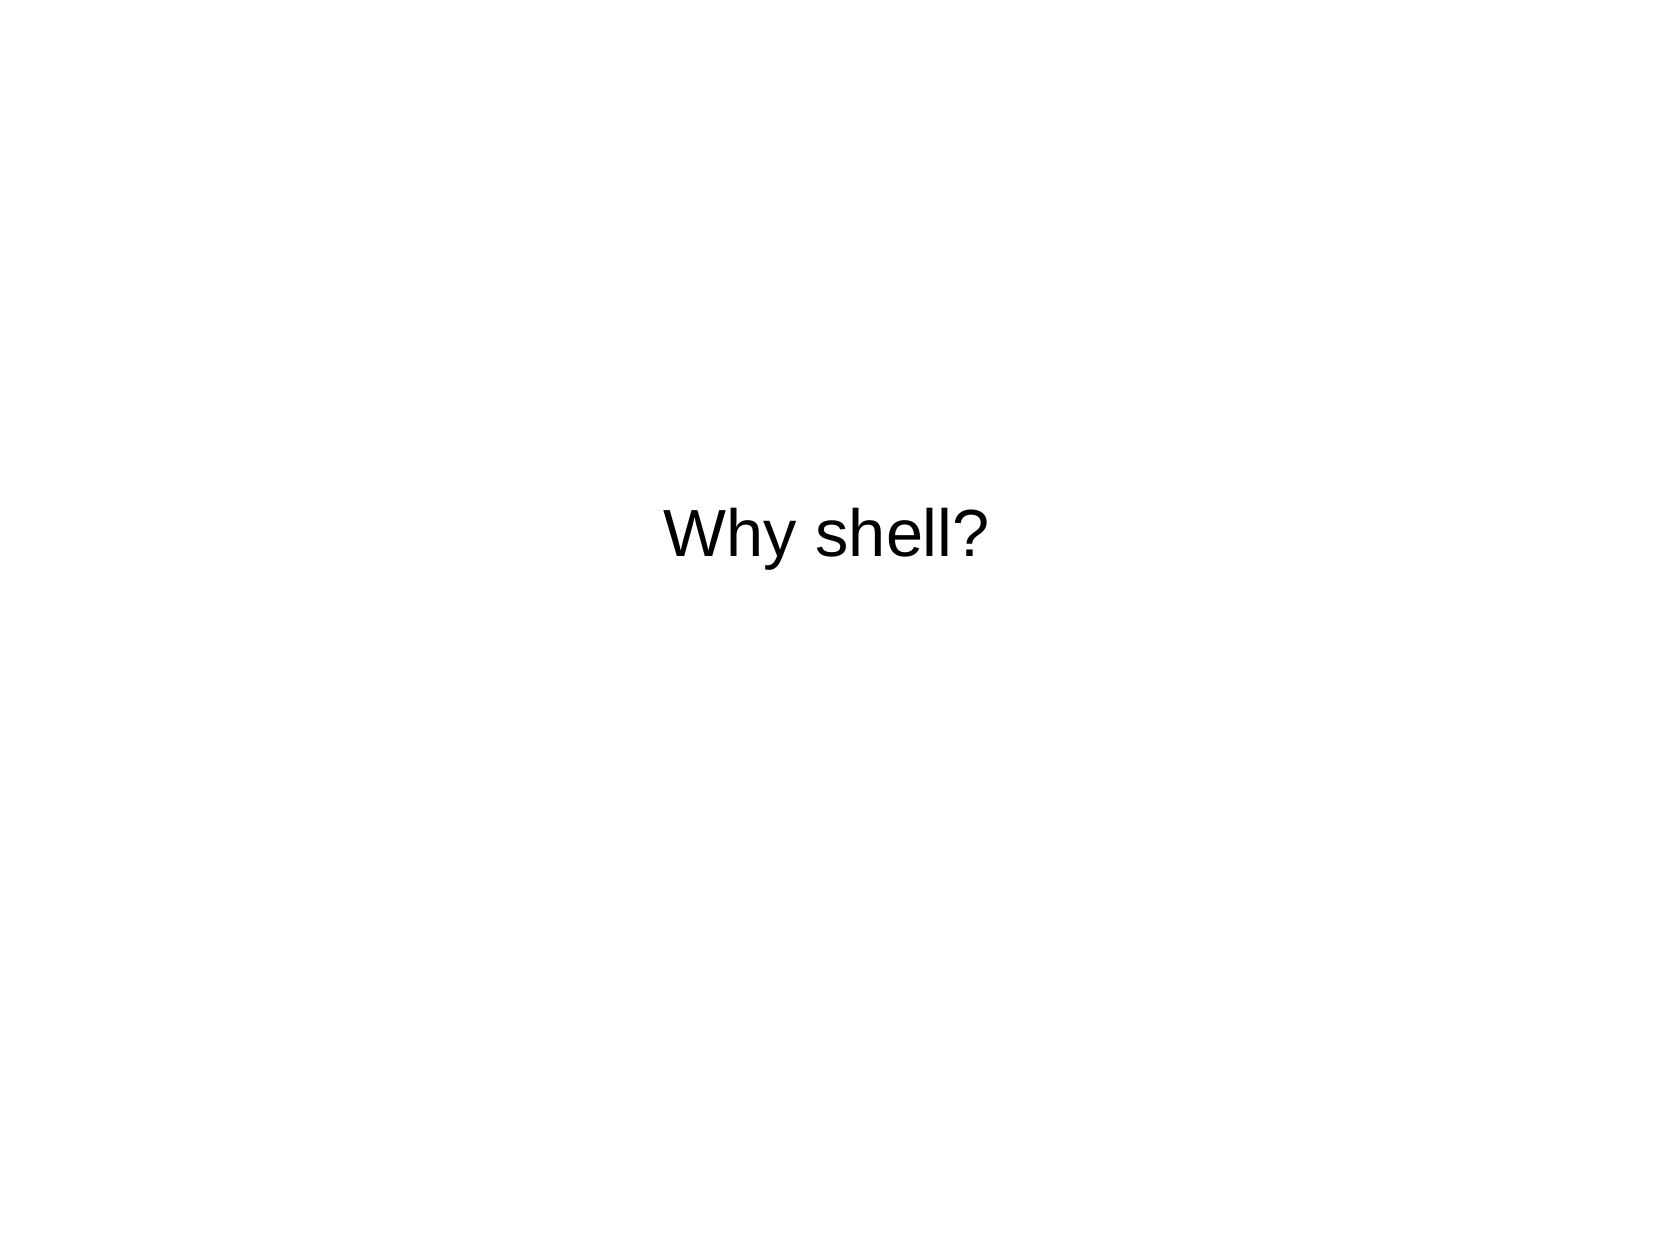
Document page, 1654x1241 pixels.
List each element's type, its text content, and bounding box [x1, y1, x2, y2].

subtitle Why shell? [82, 49, 1571, 1010]
